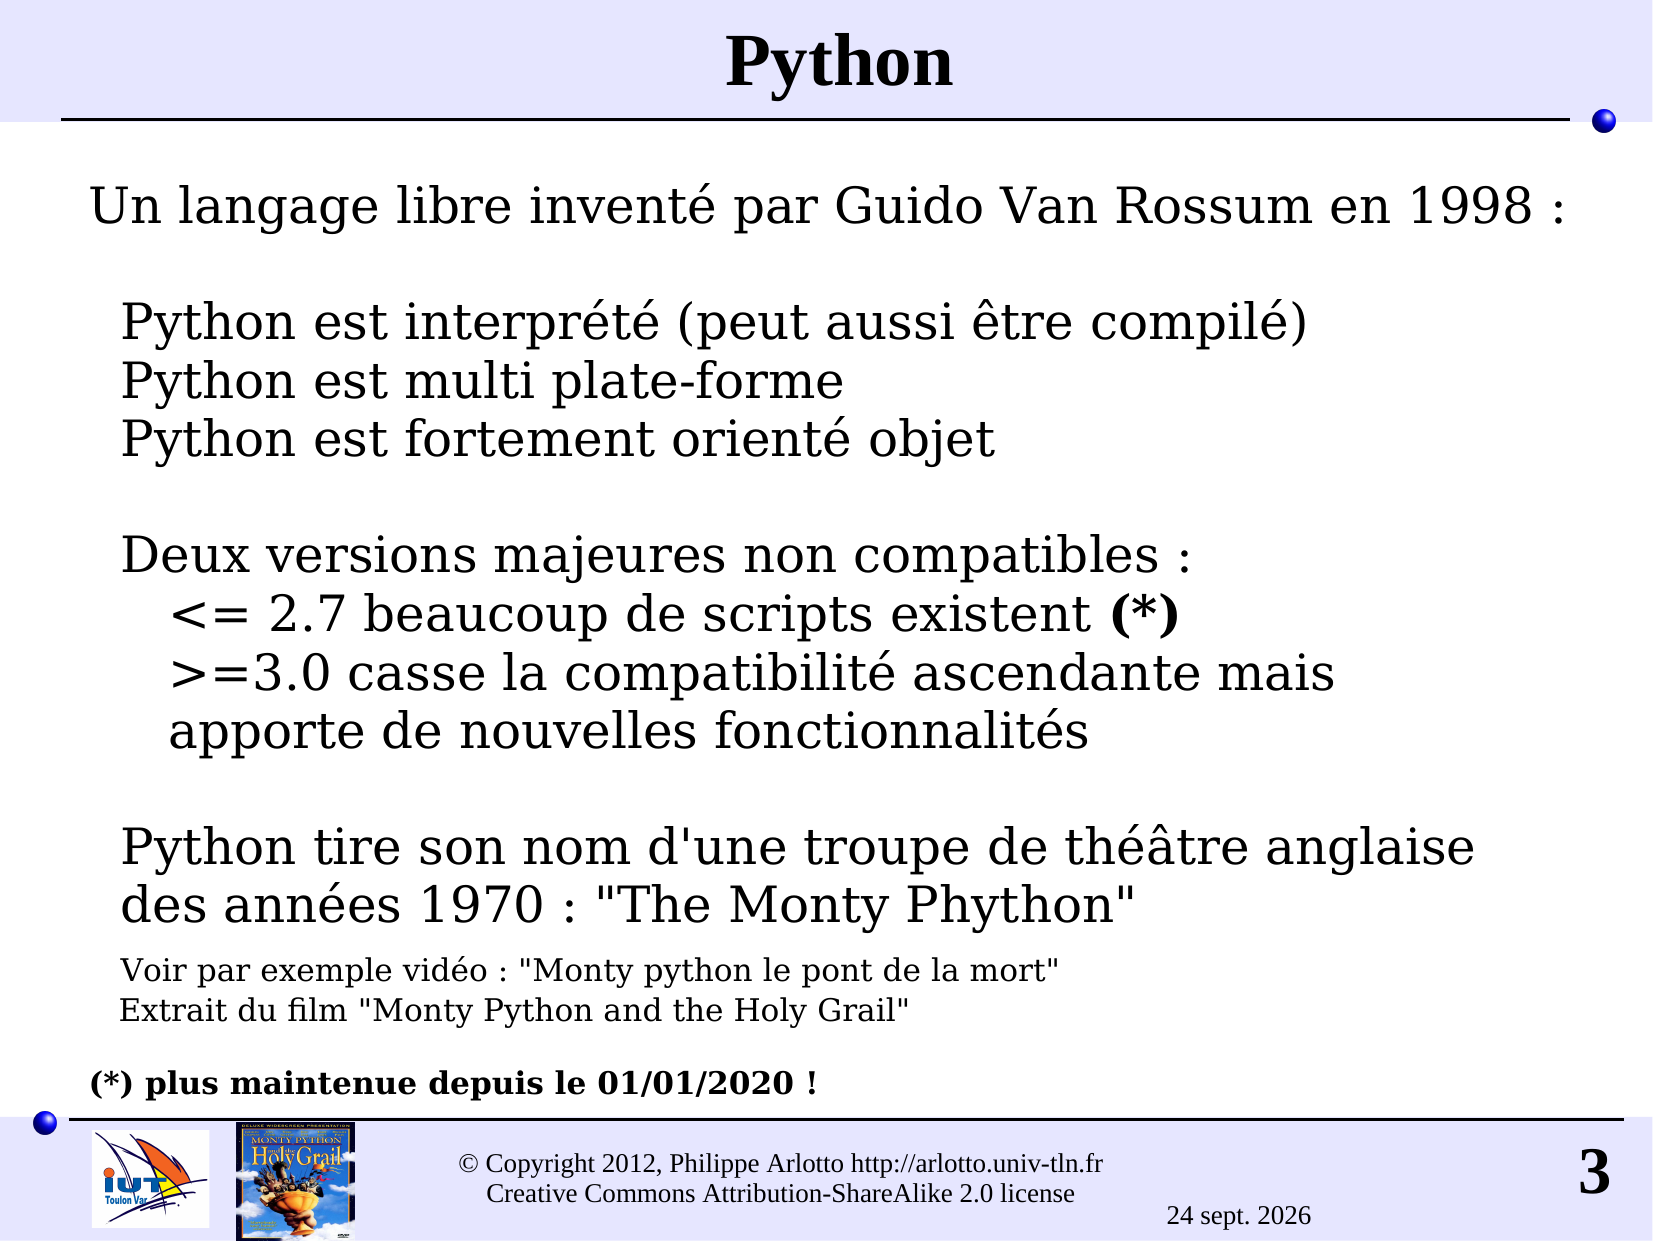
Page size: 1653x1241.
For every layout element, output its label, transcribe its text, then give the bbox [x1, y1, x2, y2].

text_box Un langage libre inventé par Guido Van Rossum en 1998 : Python est interprété (peut aussi être compilé) Python est multi plate-forme Python est fortement orienté objet Deux versions majeures non compatibles : <= 2.7 beaucoup de scripts existent (*) >=3.0 casse la compatibilité ascendante mais apporte de nouvelles fonctionnalités Python tire son nom d'une troupe de théâtre anglaise des années 1970 : "The Monty Phython" Voir par exemple vidéo : "Monty python le pont de la mort" Extrait du film "Monty Python and the Holy Grail" (*) plus maintenue depuis le 01/01/2020 ! [88, 177, 1569, 1102]
picture [236, 1122, 355, 1241]
title Python [95, 14, 1585, 107]
